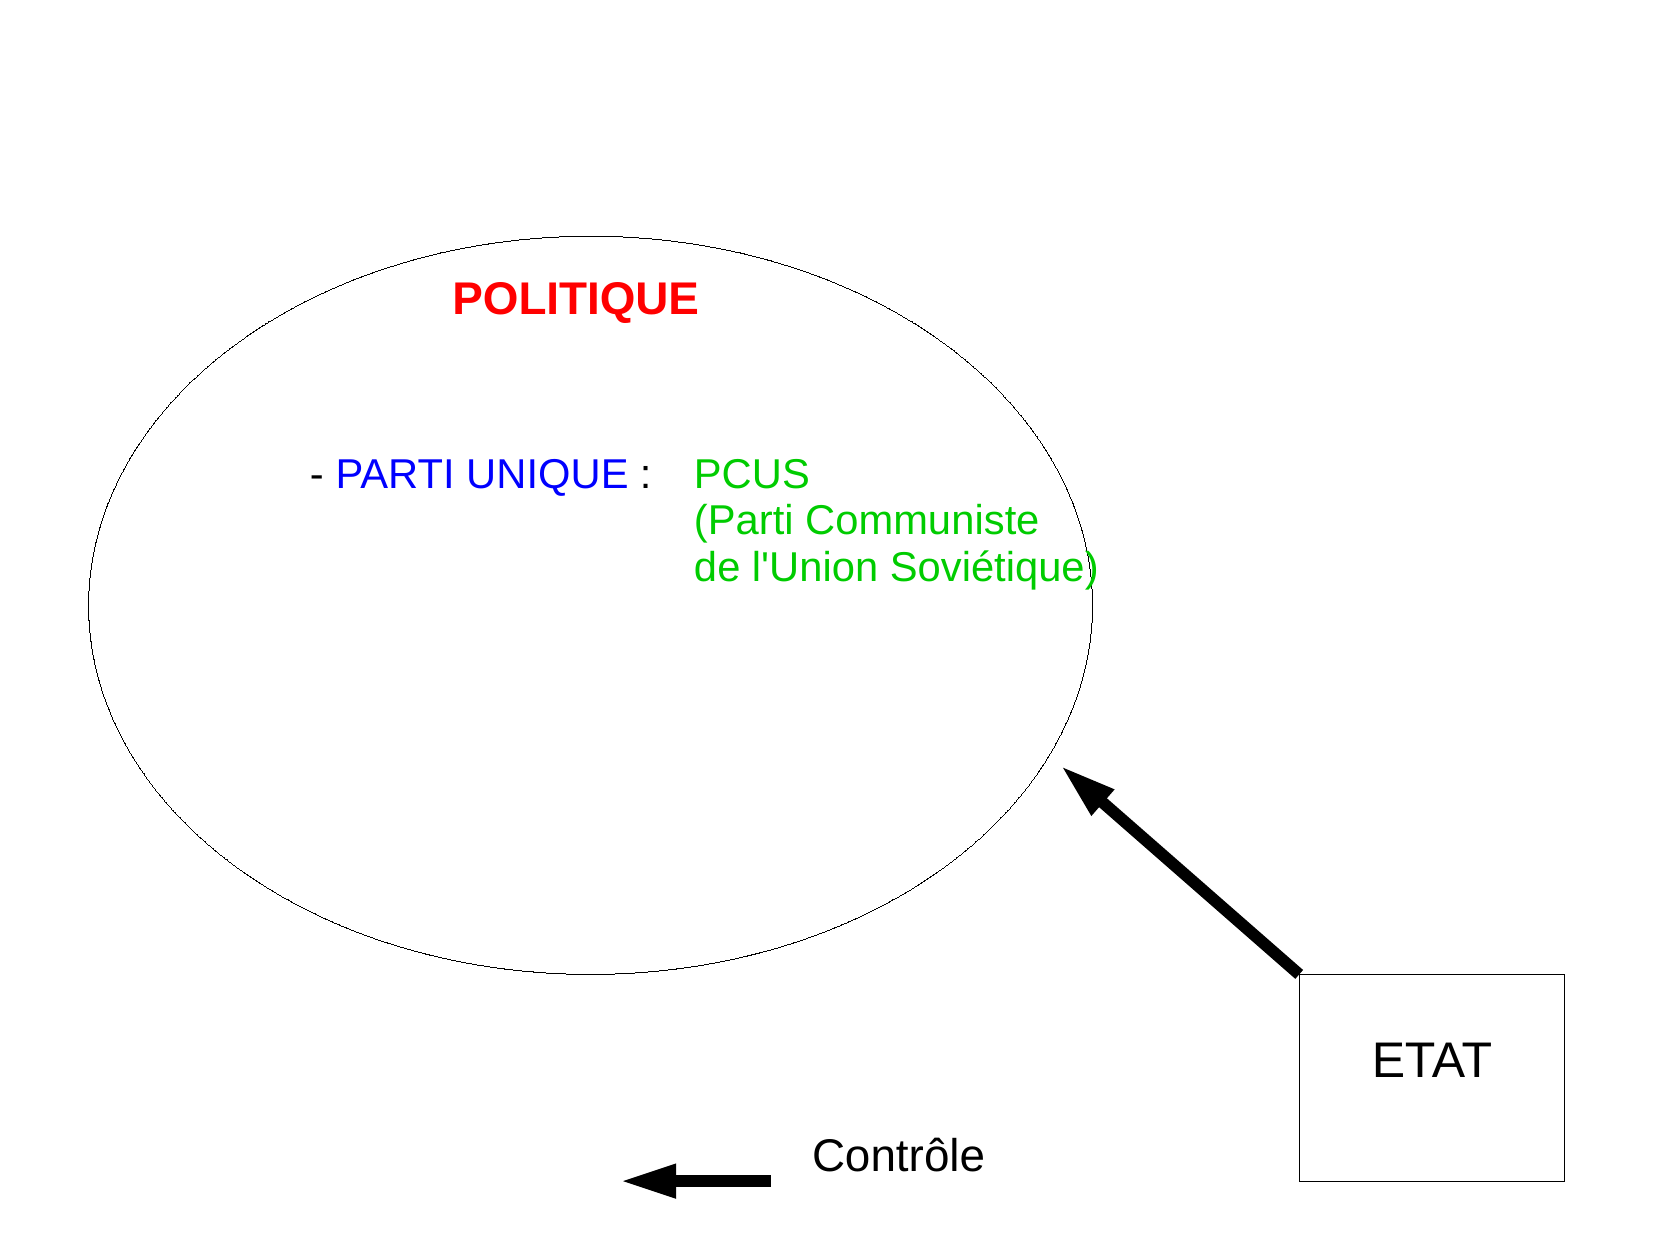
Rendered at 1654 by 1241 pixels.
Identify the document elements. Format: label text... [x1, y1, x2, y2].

text_box ETAT [1299, 1025, 1565, 1096]
text_box PCUS (Parti Communiste de l'Union Soviétique) [679, 442, 1126, 599]
text_box POLITIQUE [265, 265, 886, 333]
text_box Contrôle [797, 1122, 1123, 1188]
text_box - PARTI UNIQUE : [295, 442, 678, 505]
